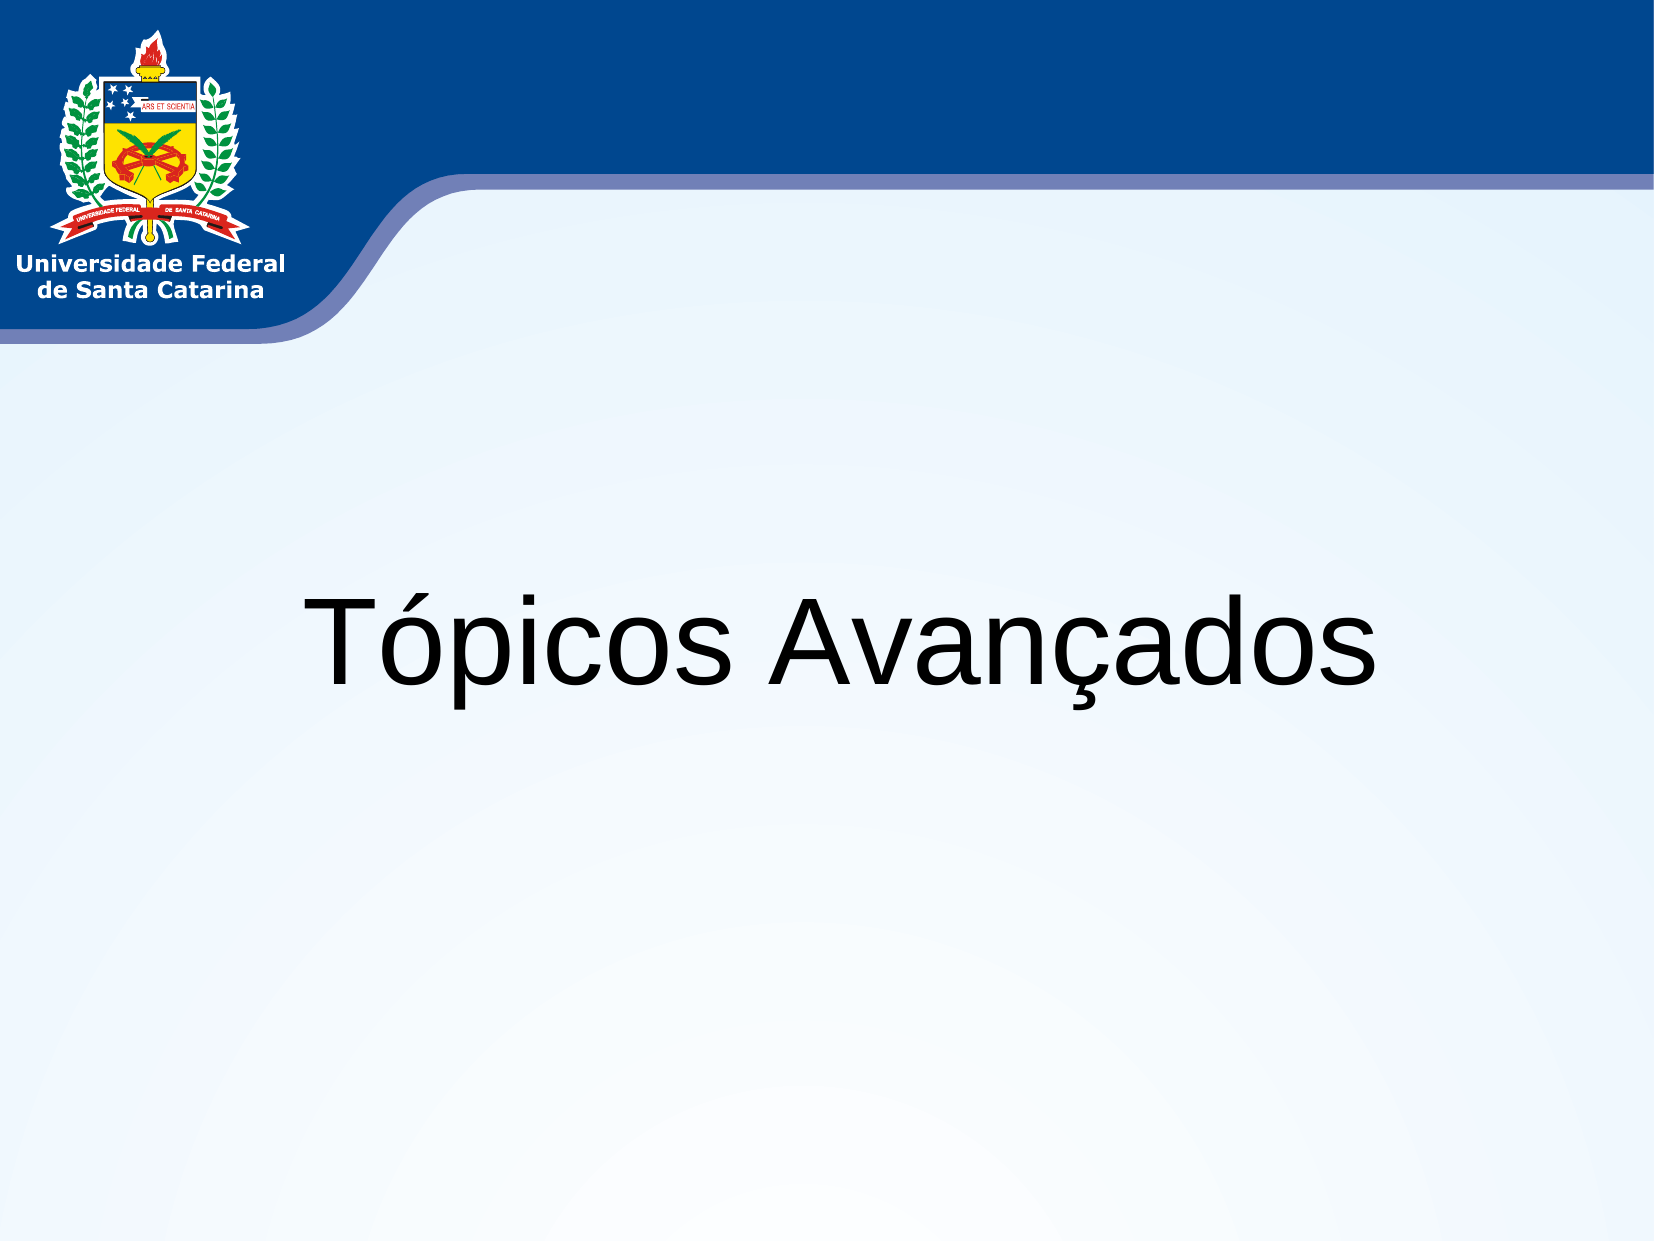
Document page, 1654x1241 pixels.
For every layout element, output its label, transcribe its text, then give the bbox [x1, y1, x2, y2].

title Tópicos Avançados [141, 531, 1542, 739]
